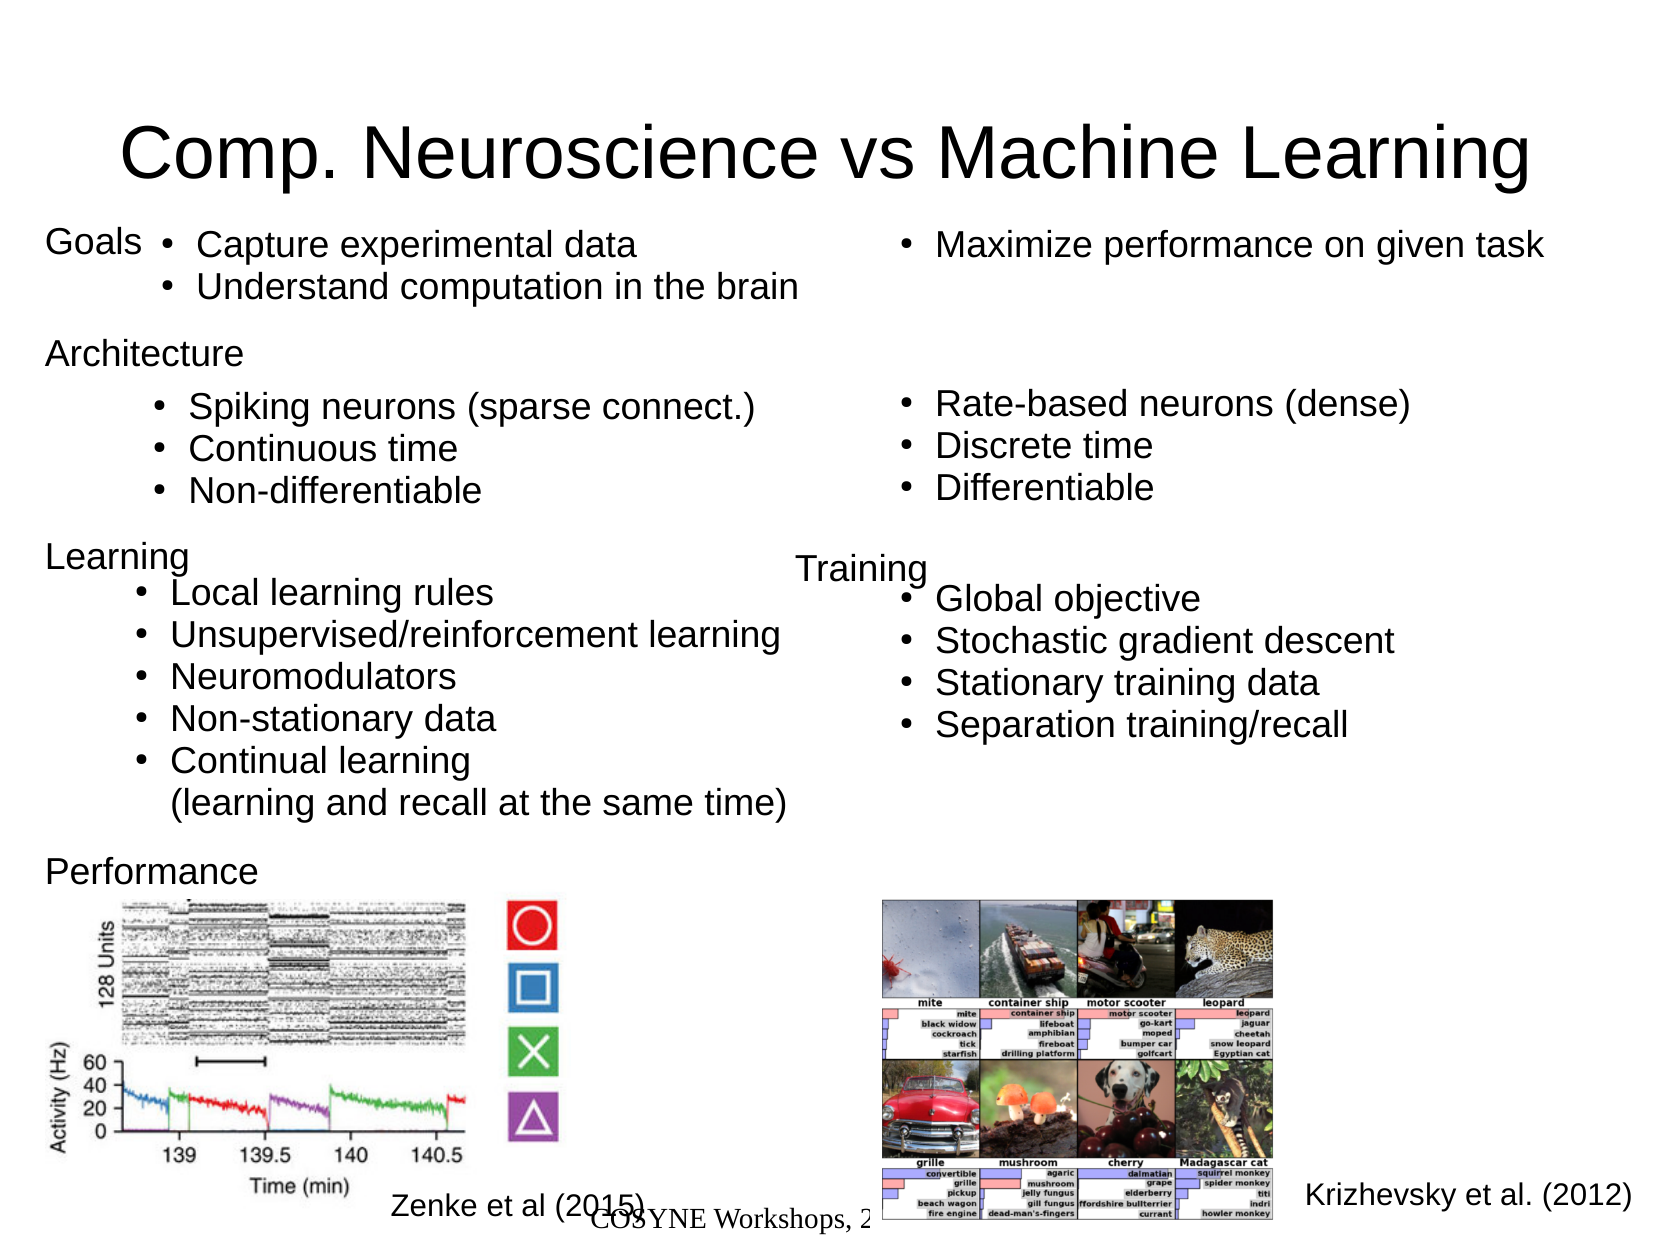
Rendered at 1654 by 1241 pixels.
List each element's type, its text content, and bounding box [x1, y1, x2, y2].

text_box Zenke et al (2015) [375, 1180, 661, 1231]
text_box Global objective Stochastic gradient descent Stationary training data Separation training/recall [885, 570, 1561, 753]
text_box Rate-based neurons (dense) Discrete time Differentiable [885, 375, 1561, 516]
picture [45, 899, 477, 1216]
text_box Architecture [30, 324, 286, 382]
text_box Local learning rules Unsupervised/reinforcement learning Neuromodulators Non-stationary data Continual learning (learning and recall at the same time) [120, 564, 811, 873]
text_box Goals [30, 213, 226, 271]
text_box Capture experimental data Understand computation in the brain [145, 216, 821, 316]
text_box Maximize performance on given task [885, 216, 1561, 315]
text_box Learning [30, 528, 286, 586]
title Comp. Neuroscience vs Machine Learning [82, 49, 1571, 257]
text_box Training [780, 540, 1036, 597]
picture [493, 888, 571, 1156]
picture [870, 890, 1277, 1231]
text_box Spiking neurons (sparse connect.) Continuous time Non-differentiable [138, 378, 814, 519]
text_box Performance [30, 843, 286, 901]
text_box Krizhevsky et al. (2012) [1290, 1170, 1654, 1241]
